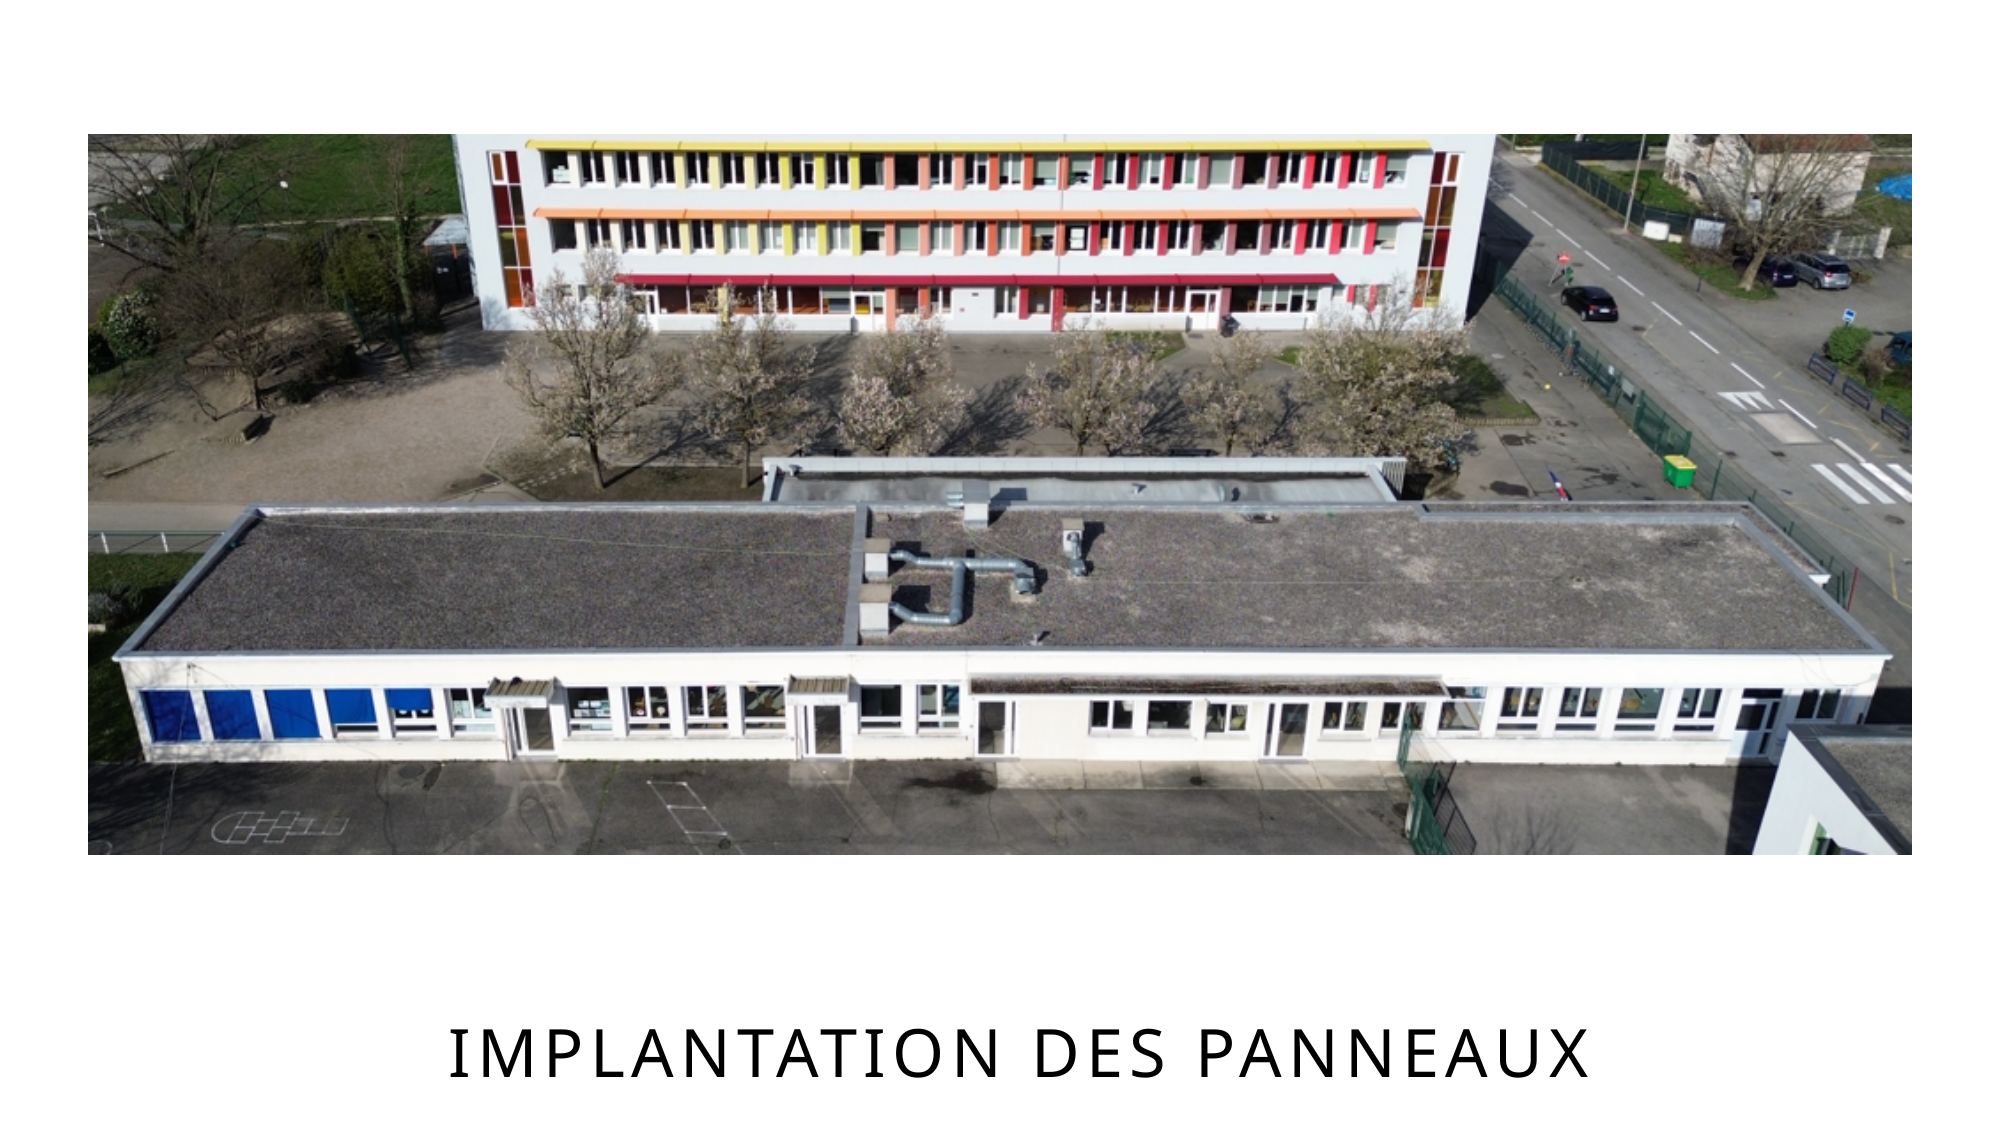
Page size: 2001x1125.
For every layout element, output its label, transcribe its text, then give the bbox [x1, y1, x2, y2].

picture [88, 134, 1912, 855]
title Implantation des panneaux [433, 1000, 1655, 1113]
